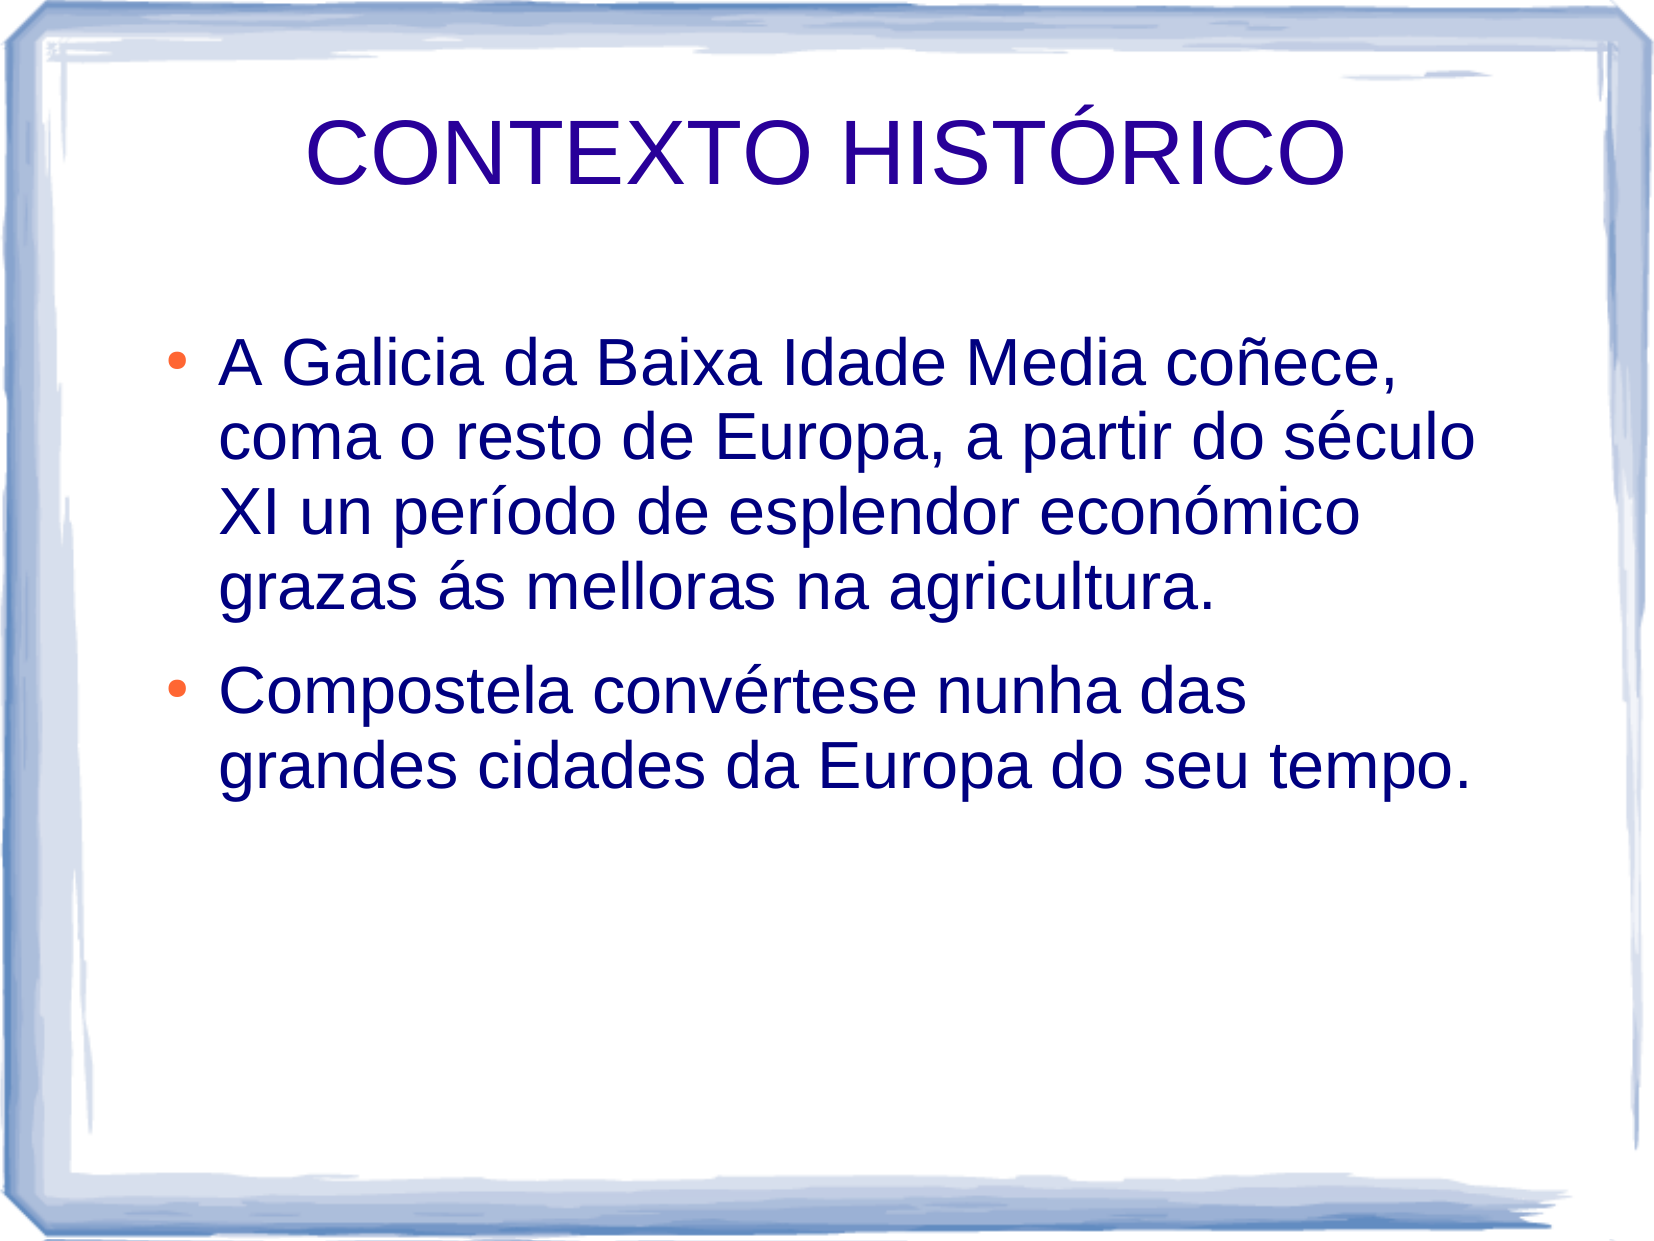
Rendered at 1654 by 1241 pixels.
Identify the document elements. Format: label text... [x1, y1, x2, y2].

title CONTEXTO HISTÓRICO [82, 49, 1571, 257]
picture [0, 0, 1654, 1241]
list A Galicia da Baixa Idade Media coñece, coma o resto de Europa, a partir do século XI un período de esplendor económico grazas ás melloras na agricultura. Compostela convértese nunha das grandes cidades da Europa do seu tempo. [147, 324, 1506, 1045]
